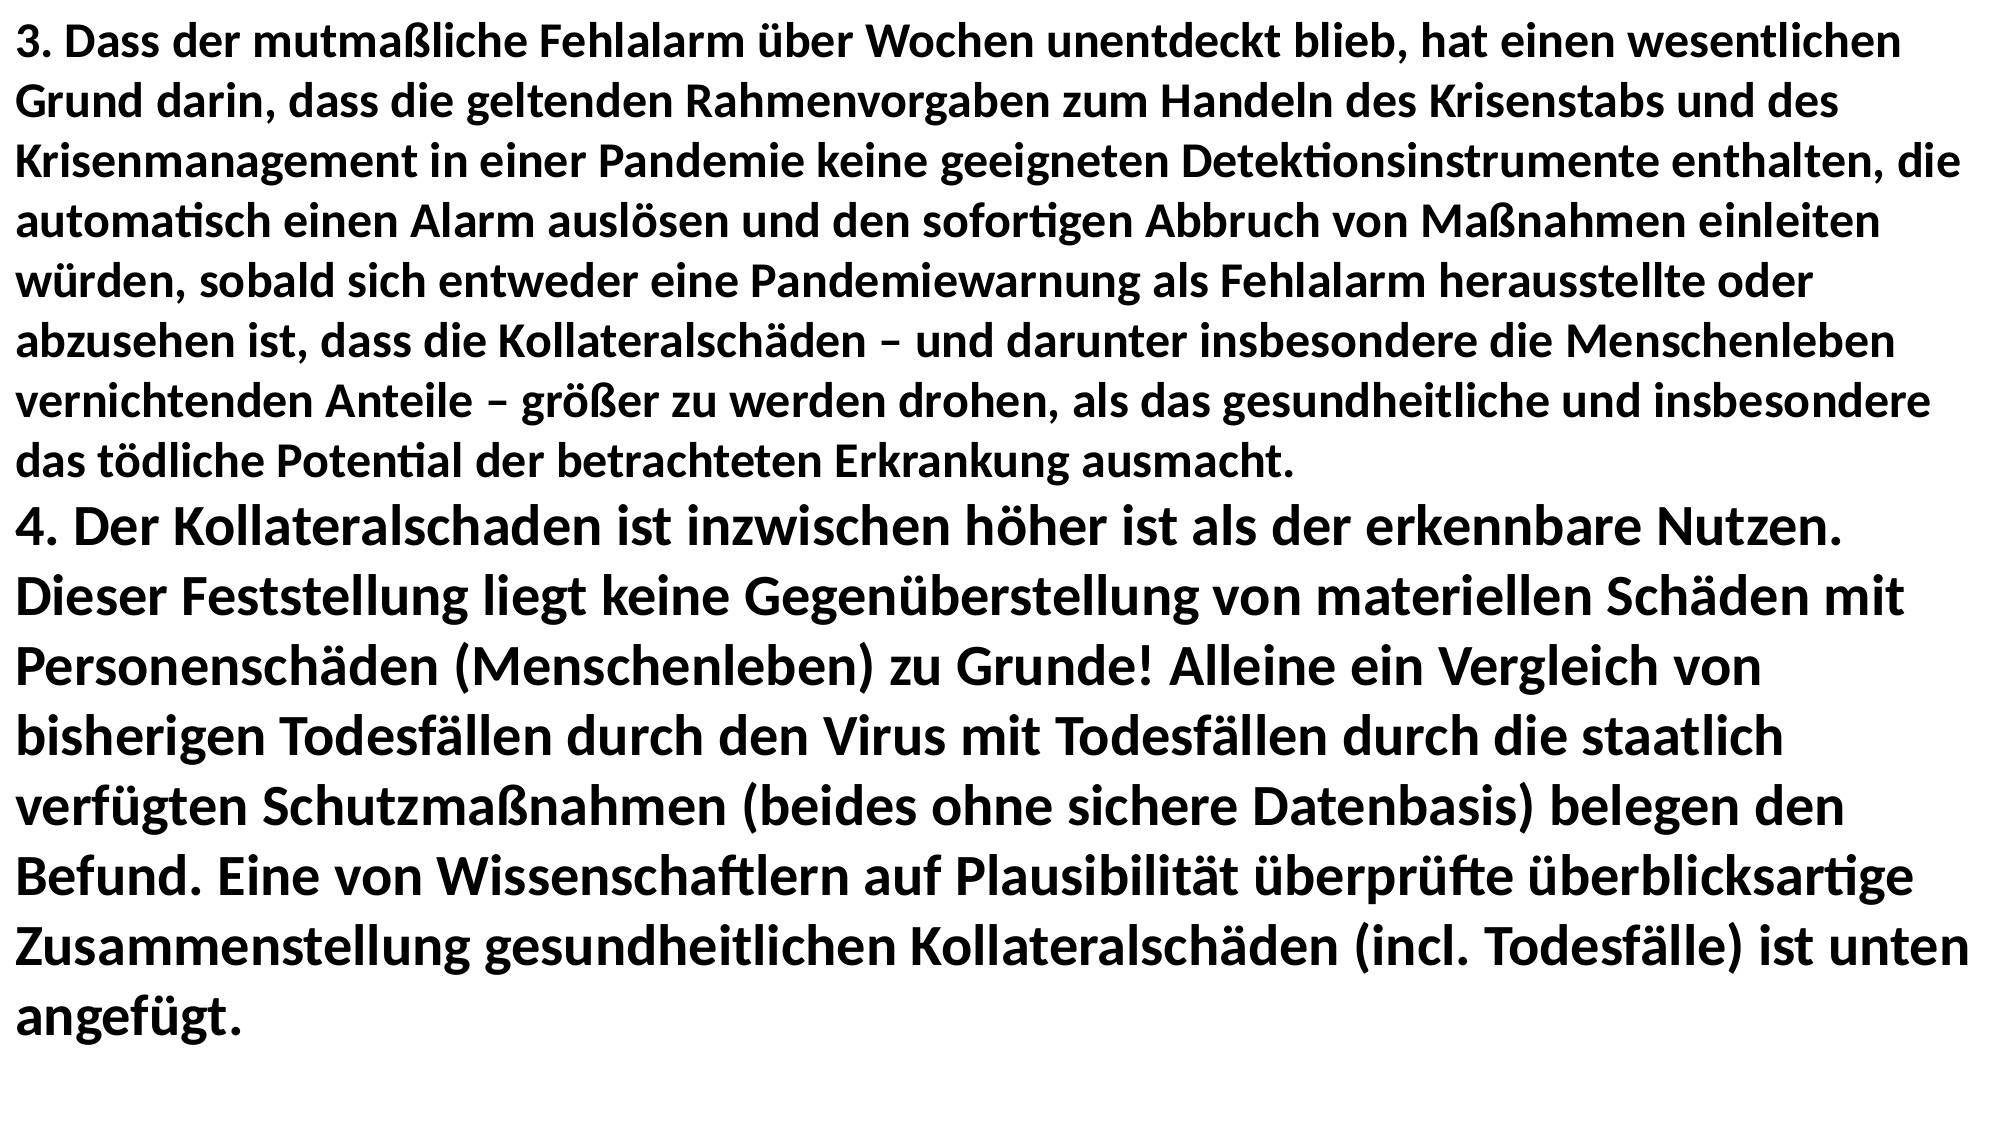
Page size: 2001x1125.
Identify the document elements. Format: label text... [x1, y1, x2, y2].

text_box 3. Dass der mutmaßliche Fehlalarm über Wochen unentdeckt blieb, hat einen wesentlichen Grund darin, dass die geltenden Rahmenvorgaben zum Handeln des Krisenstabs und des Krisenmanagement in einer Pandemie keine geeigneten Detektionsinstrumente enthalten, die automatisch einen Alarm auslösen und den sofortigen Abbruch von Maßnahmen einleiten würden, sobald sich entweder eine Pandemiewarnung als Fehlalarm herausstellte oder abzusehen ist, dass die Kollateralschäden – und darunter insbesondere die Menschenleben vernichtenden Anteile – größer zu werden drohen, als das gesundheitliche und insbesondere das tödliche Potential der betrachteten Erkrankung ausmacht. 4. Der Kollateralschaden ist inzwischen höher ist als der erkennbare Nutzen. Dieser Feststellung liegt keine Gegenüberstellung von materiellen Schäden mit Personenschäden (Menschenleben) zu Grunde! Alleine ein Vergleich von bisherigen Todesfällen durch den Virus mit Todesfällen durch die staatlich verfügten Schutzmaßnahmen (beides ohne sichere Datenbasis) belegen den Befund. Eine von Wissenschaftlern auf Plausibilität überprüfte überblicksartige Zusammenstellung gesundheitlichen Kollateralschäden (incl. Todesfälle) ist unten angefügt. [0, 0, 2000, 1066]
